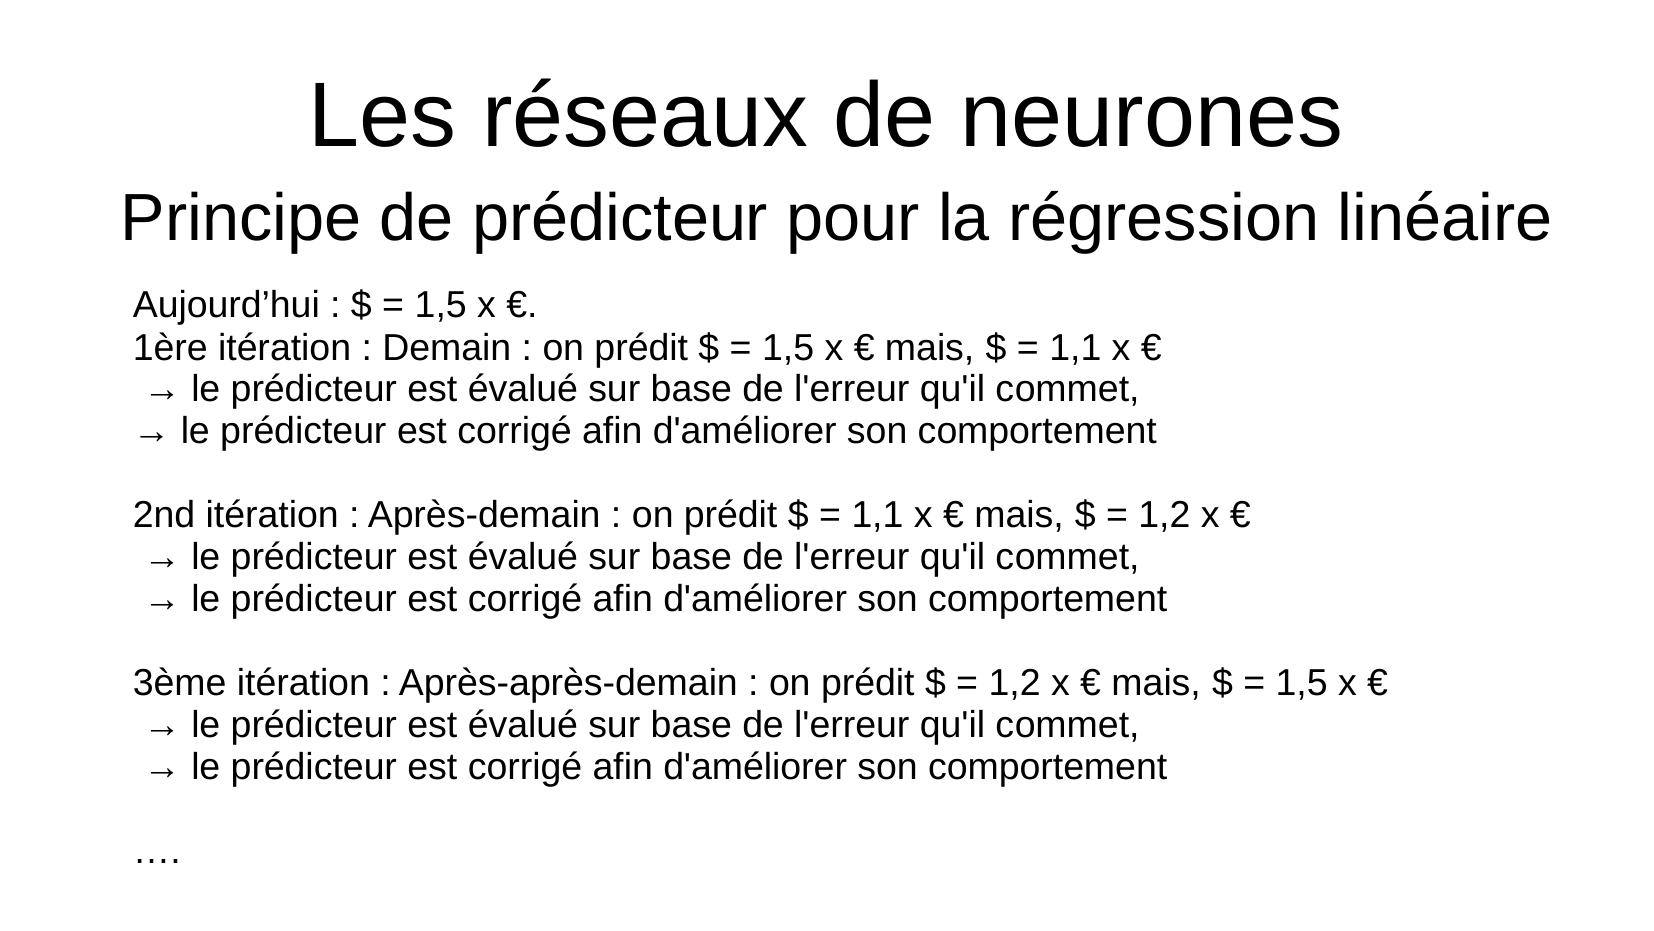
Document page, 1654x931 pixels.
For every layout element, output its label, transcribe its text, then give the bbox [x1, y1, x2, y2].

title Les réseaux de neurones [82, 37, 1571, 193]
subtitle Principe de prédicteur pour la régression linéaire [93, 179, 1582, 255]
text_box Aujourd’hui : $ = 1,5 x €. 1ère itération : Demain : on prédit $ = 1,5 x € mais, $ = 1,1 x € → le prédicteur est évalué sur base de l'erreur qu'il commet, → le prédicteur est corrigé afin d'améliorer son comportement 2nd itération : Après-demain : on prédit $ = 1,1 x € mais, $ = 1,2 x € → le prédicteur est évalué sur base de l'erreur qu'il commet, → le prédicteur est corrigé afin d'améliorer son comportement 3ème itération : Après-après-demain : on prédit $ = 1,2 x € mais, $ = 1,5 x € → le prédicteur est évalué sur base de l'erreur qu'il commet, → le prédicteur est corrigé afin d'améliorer son comportement …. [118, 276, 1404, 880]
